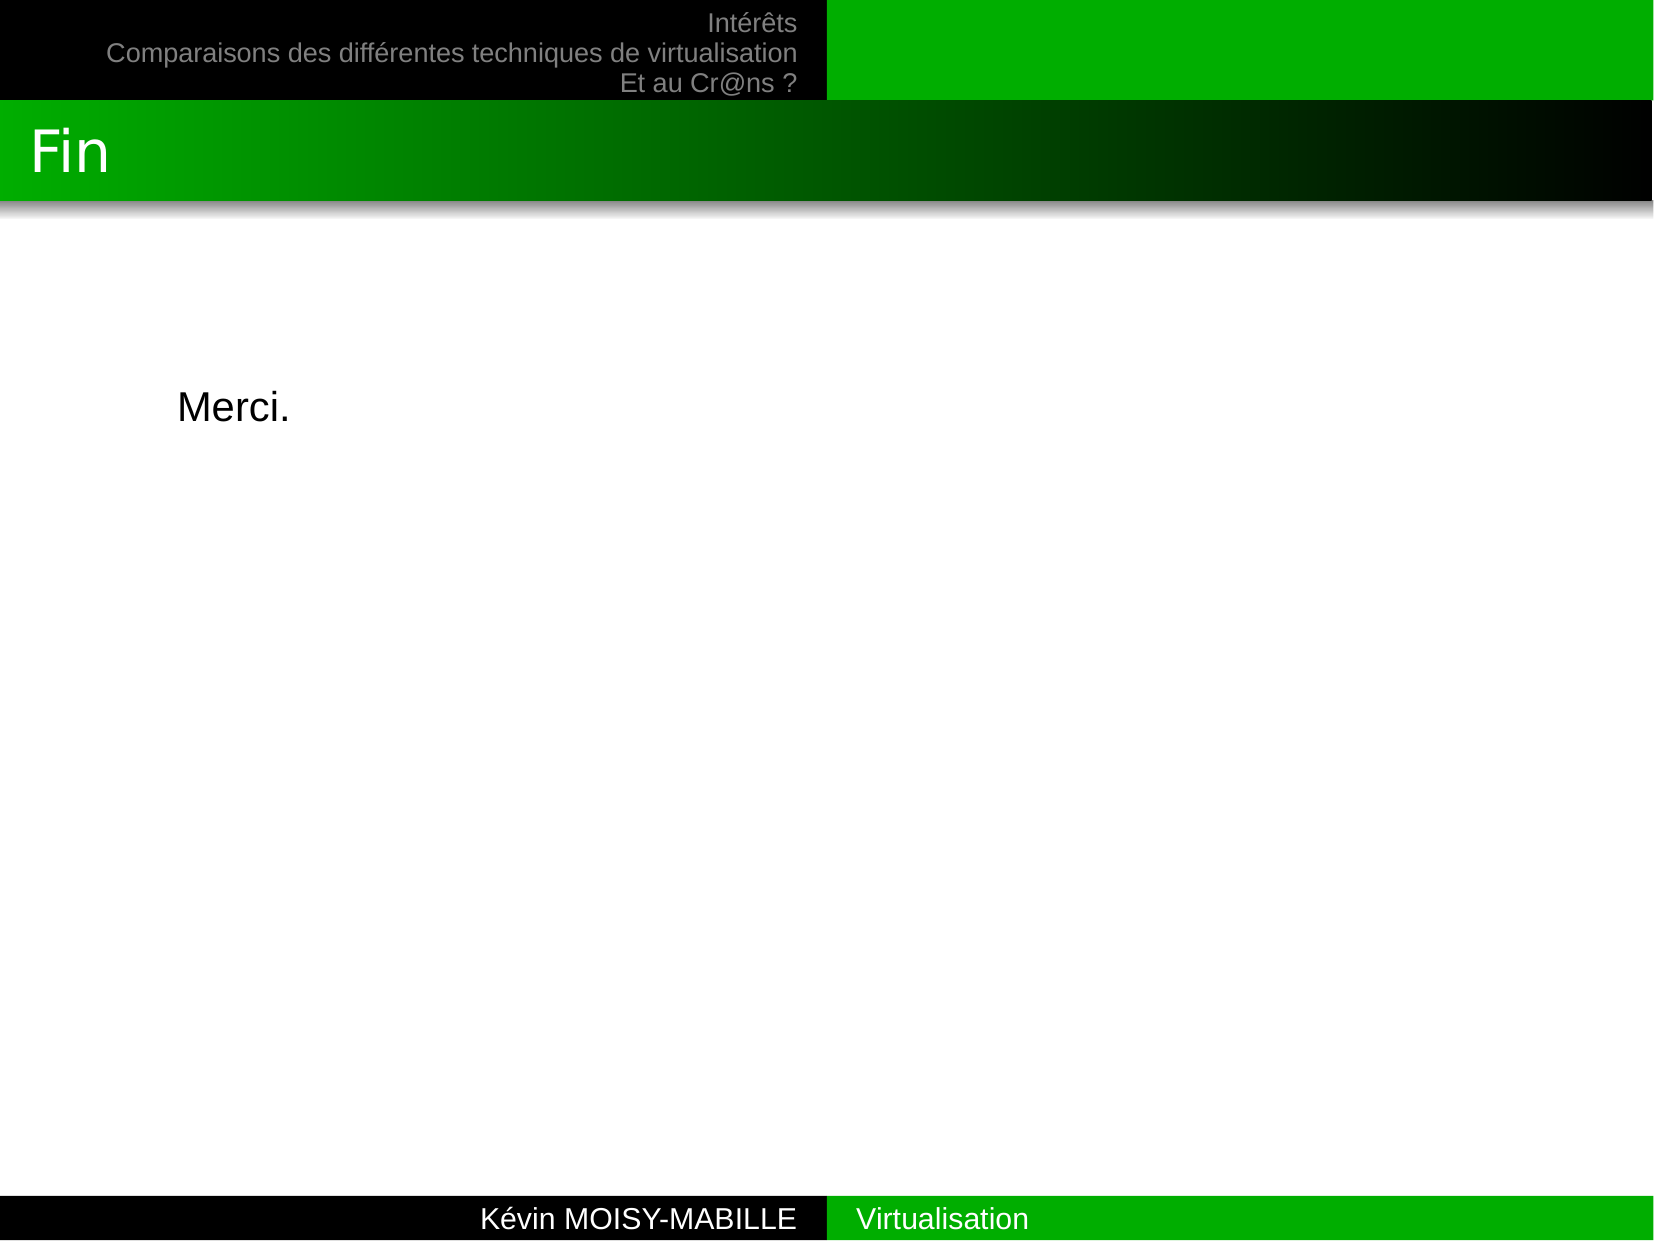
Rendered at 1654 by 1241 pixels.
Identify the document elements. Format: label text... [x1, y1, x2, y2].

text_box Intérêts Comparaisons des différentes techniques de virtualisation Et au Cr@ns ? [0, 7, 798, 99]
text_box Kévin MOISY-MABILLE [0, 1201, 798, 1237]
text_box Merci. [177, 383, 1477, 650]
text_box [0, 0, 1654, 219]
text_box Virtualisation [856, 1201, 1654, 1237]
text_box Fin [29, 118, 1654, 186]
text_box [0, 1195, 1654, 1241]
